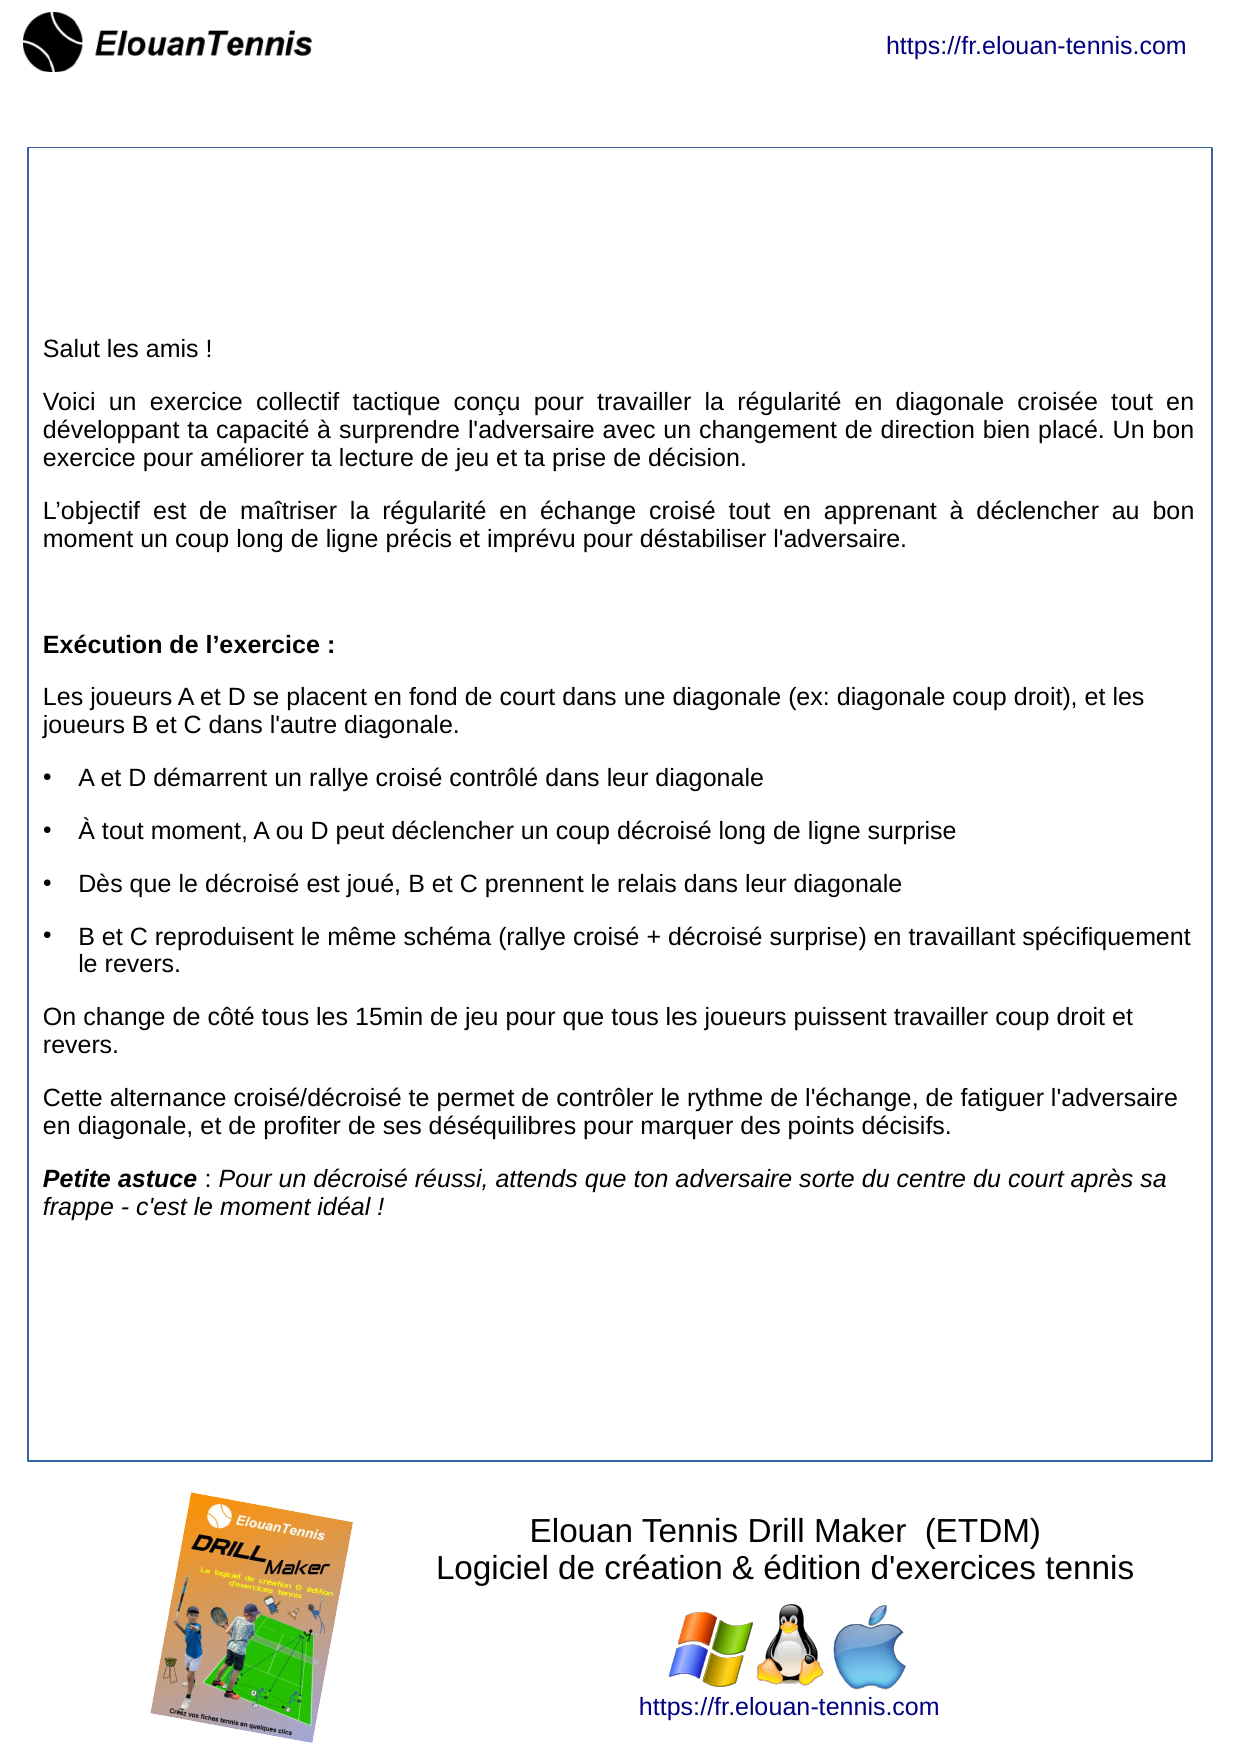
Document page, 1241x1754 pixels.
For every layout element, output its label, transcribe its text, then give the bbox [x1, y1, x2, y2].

text_box https://fr.elouan-tennis.com [871, 24, 1213, 68]
picture [665, 1600, 907, 1685]
picture [23, 12, 312, 72]
text_box Elouan Tennis Drill Maker (ETDM) Logiciel de création & édition d'exercices tennis [378, 1504, 1193, 1604]
picture [150, 1492, 353, 1743]
text_box Salut les amis ! Voici un exercice collectif tactique conçu pour travailler la régularité en diagonale croisée tout en développant ta capacité à surprendre l'adversaire avec un changement de direction bien placé. Un bon exercice pour améliorer ta lecture de jeu et ta prise de décision. L’objectif est de maîtriser la régularité en échange croisé tout en apprenant à déclencher au bon moment un coup long de ligne précis et imprévu pour déstabiliser l'adversaire. Exécution de l’exercice : Les joueurs A et D se placent en fond de court dans une diagonale (ex: diagonale coup droit), et les joueurs B et C dans l'autre diagonale. A et D démarrent un rallye croisé contrôlé dans leur diagonale À tout moment, A ou D peut déclencher un coup décroisé long de ligne surprise Dès que le décroisé est joué, B et C prennent le relais dans leur diagonale B et C reproduisent le même schéma (rallye croisé + décroisé surprise) en travaillant spécifiquement le revers. On change de côté tous les 15min de jeu pour que tous les joueurs puissent travailler coup droit et revers. Cette alternance croisé/décroisé te permet de contrôler le rythme de l'échange, de fatiguer l'adversaire en diagonale, et de profiter de ses déséquilibres pour marquer des points décisifs. Petite astuce : Pour un décroisé réussi, attends que ton adversaire sorte du centre du court après sa frappe - c'est le moment idéal ! [28, 147, 1212, 1461]
text_box https://fr.elouan-tennis.com [624, 1685, 966, 1729]
